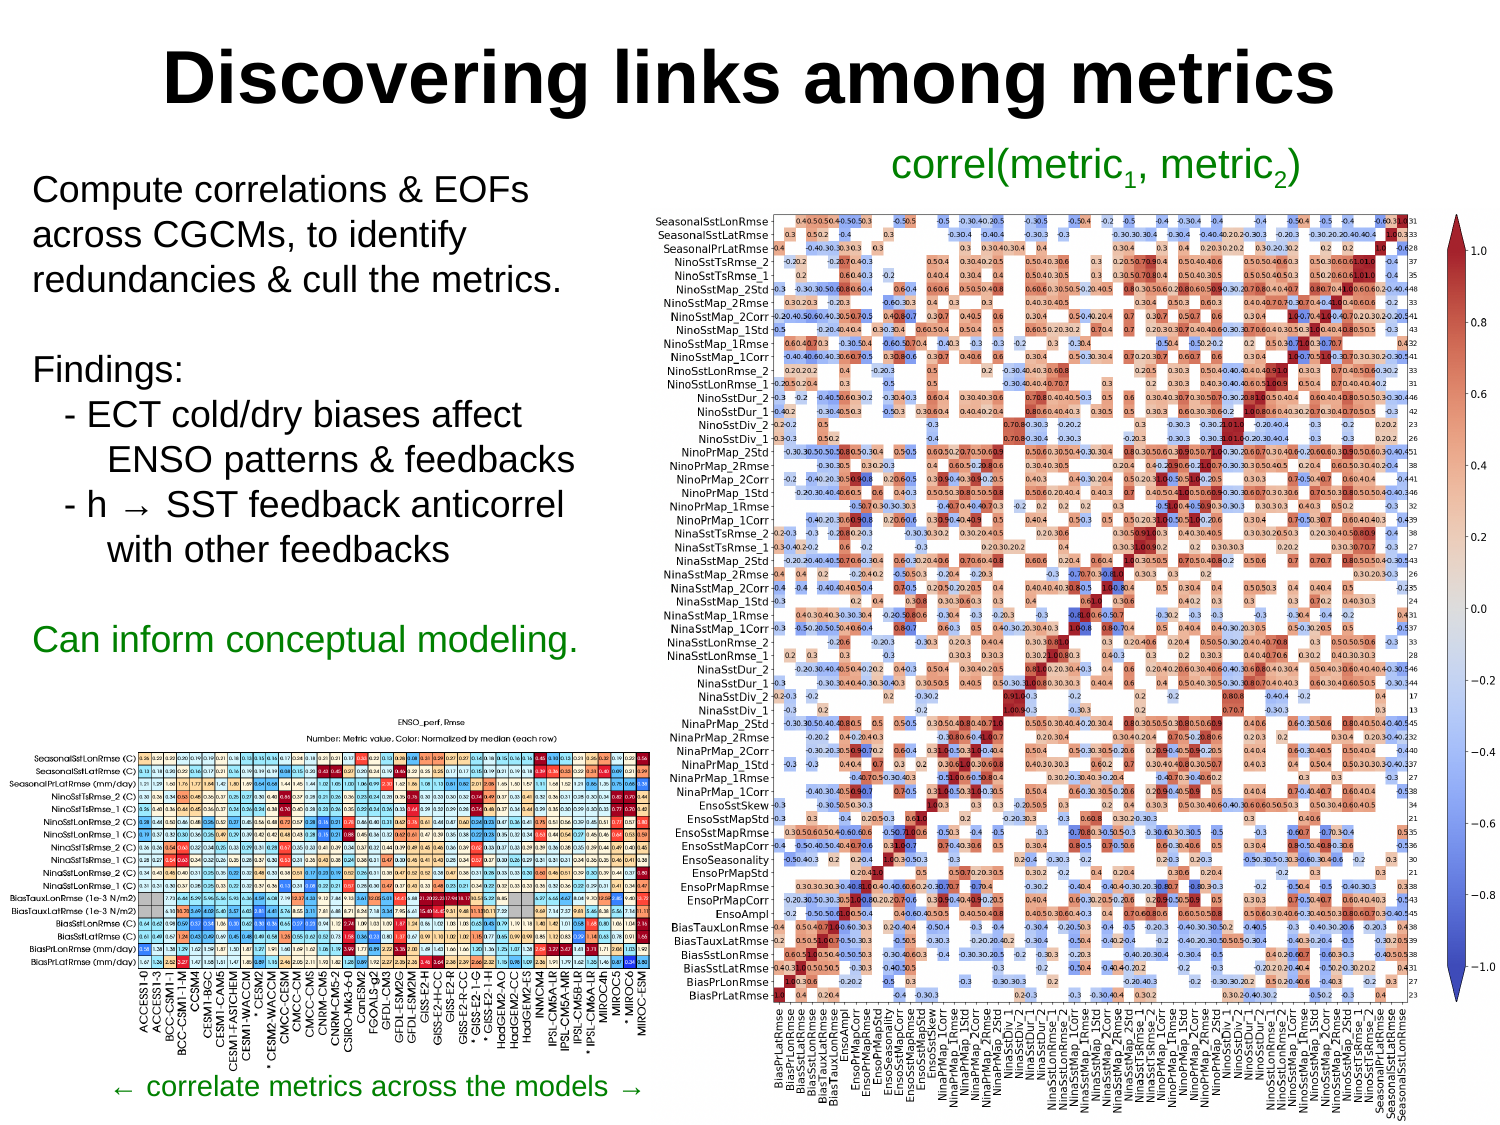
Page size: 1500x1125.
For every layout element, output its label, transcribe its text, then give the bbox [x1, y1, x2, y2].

picture [0, 207, 1500, 1125]
text_box Compute correlations & EOFs across CGCMs, to identify redundancies & cull the metrics. Findings: - ECT cold/dry biases affect ENSO patterns & feedbacks - h → SST feedback anticorrel with other feedbacks Can inform conceptual modeling. [17, 157, 651, 725]
text_box Discovering links among metrics [75, 20, 1425, 127]
text_box ← correlate metrics across the models → [72, 1060, 683, 1125]
text_box correl(metric1, metric2) [859, 128, 1333, 194]
